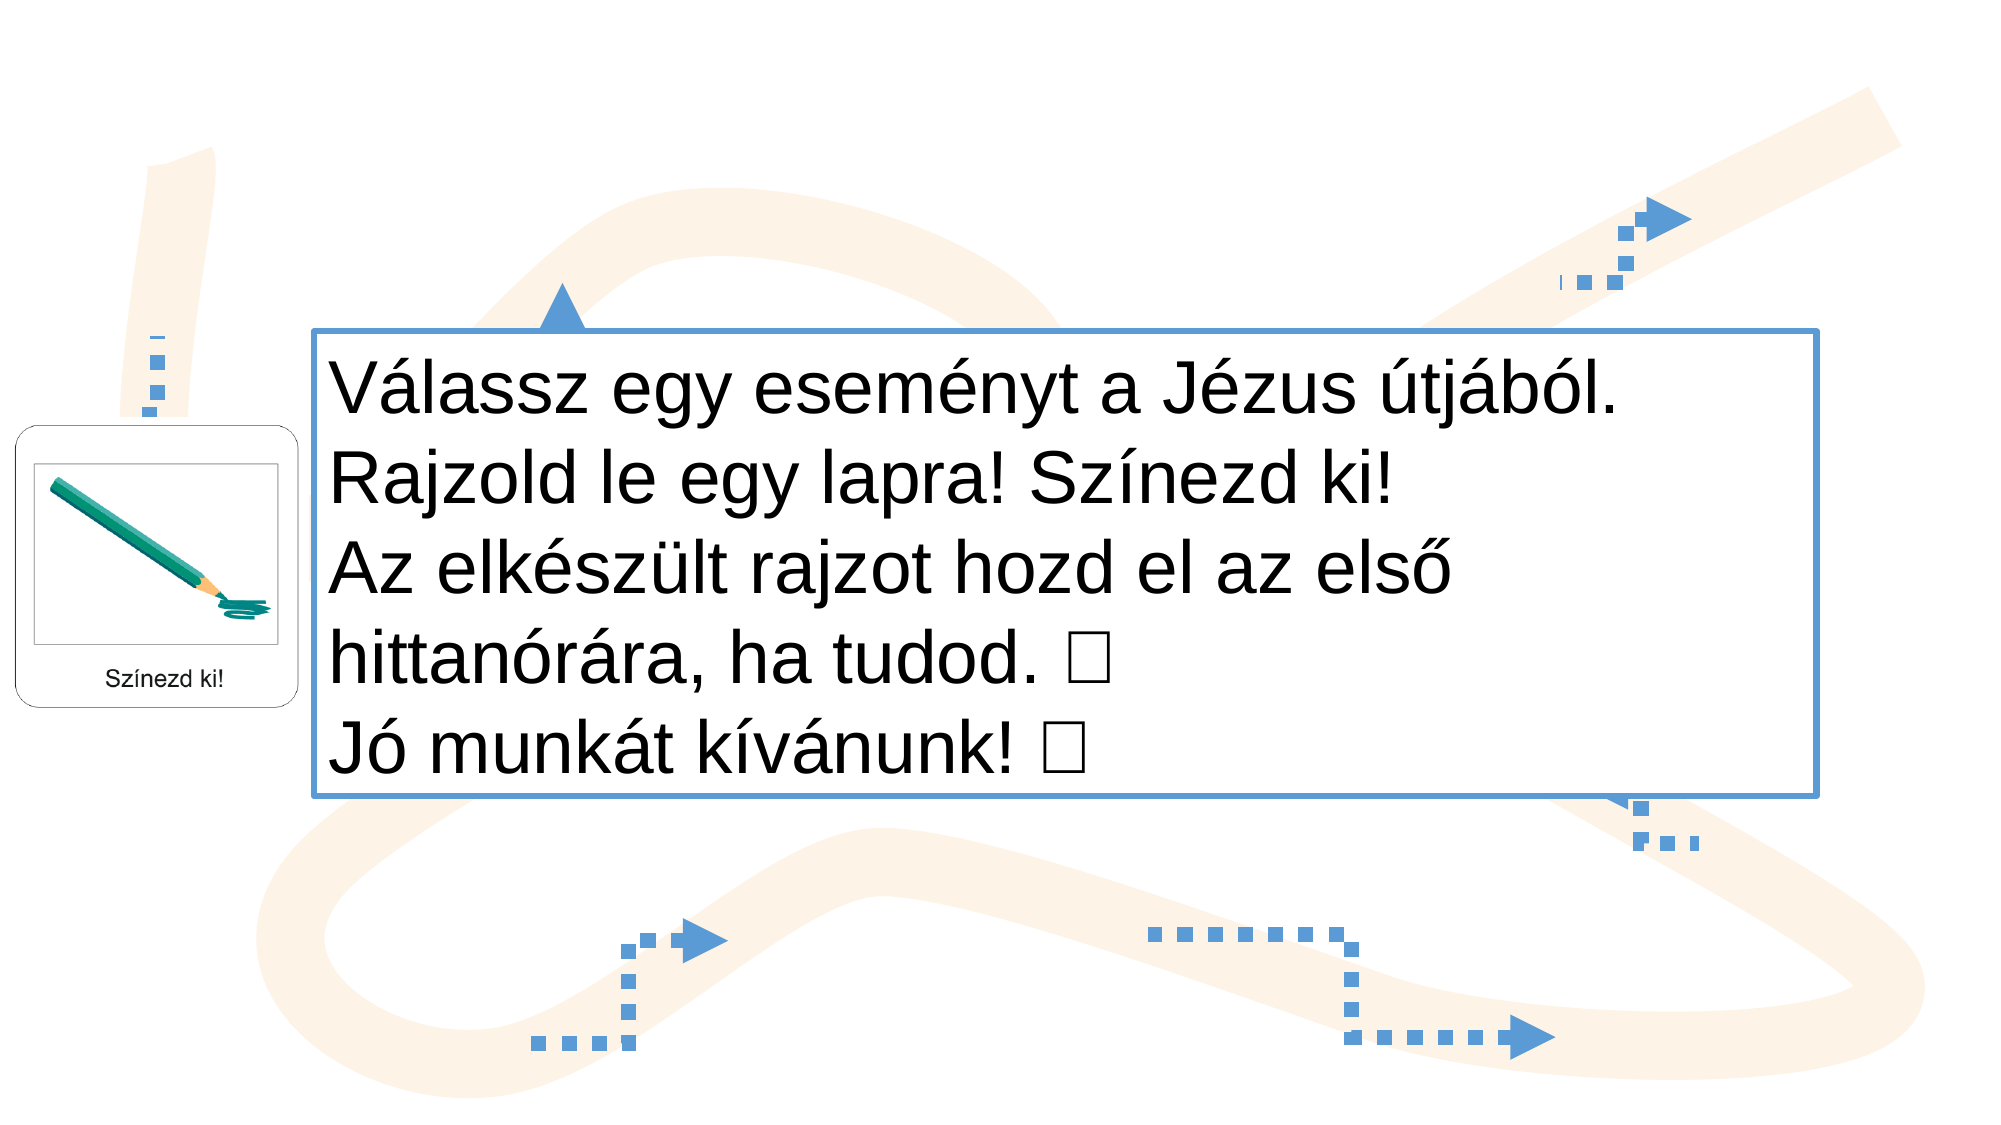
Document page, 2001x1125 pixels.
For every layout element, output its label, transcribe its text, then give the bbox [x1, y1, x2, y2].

text_box Válassz egy eseményt a Jézus útjából. Rajzold le egy lapra! Színezd ki! Az elkészült rajzot hozd el az első hittanórára, ha tudod.  Jó munkát kívánunk!  [314, 331, 1817, 797]
picture [6, 417, 309, 715]
